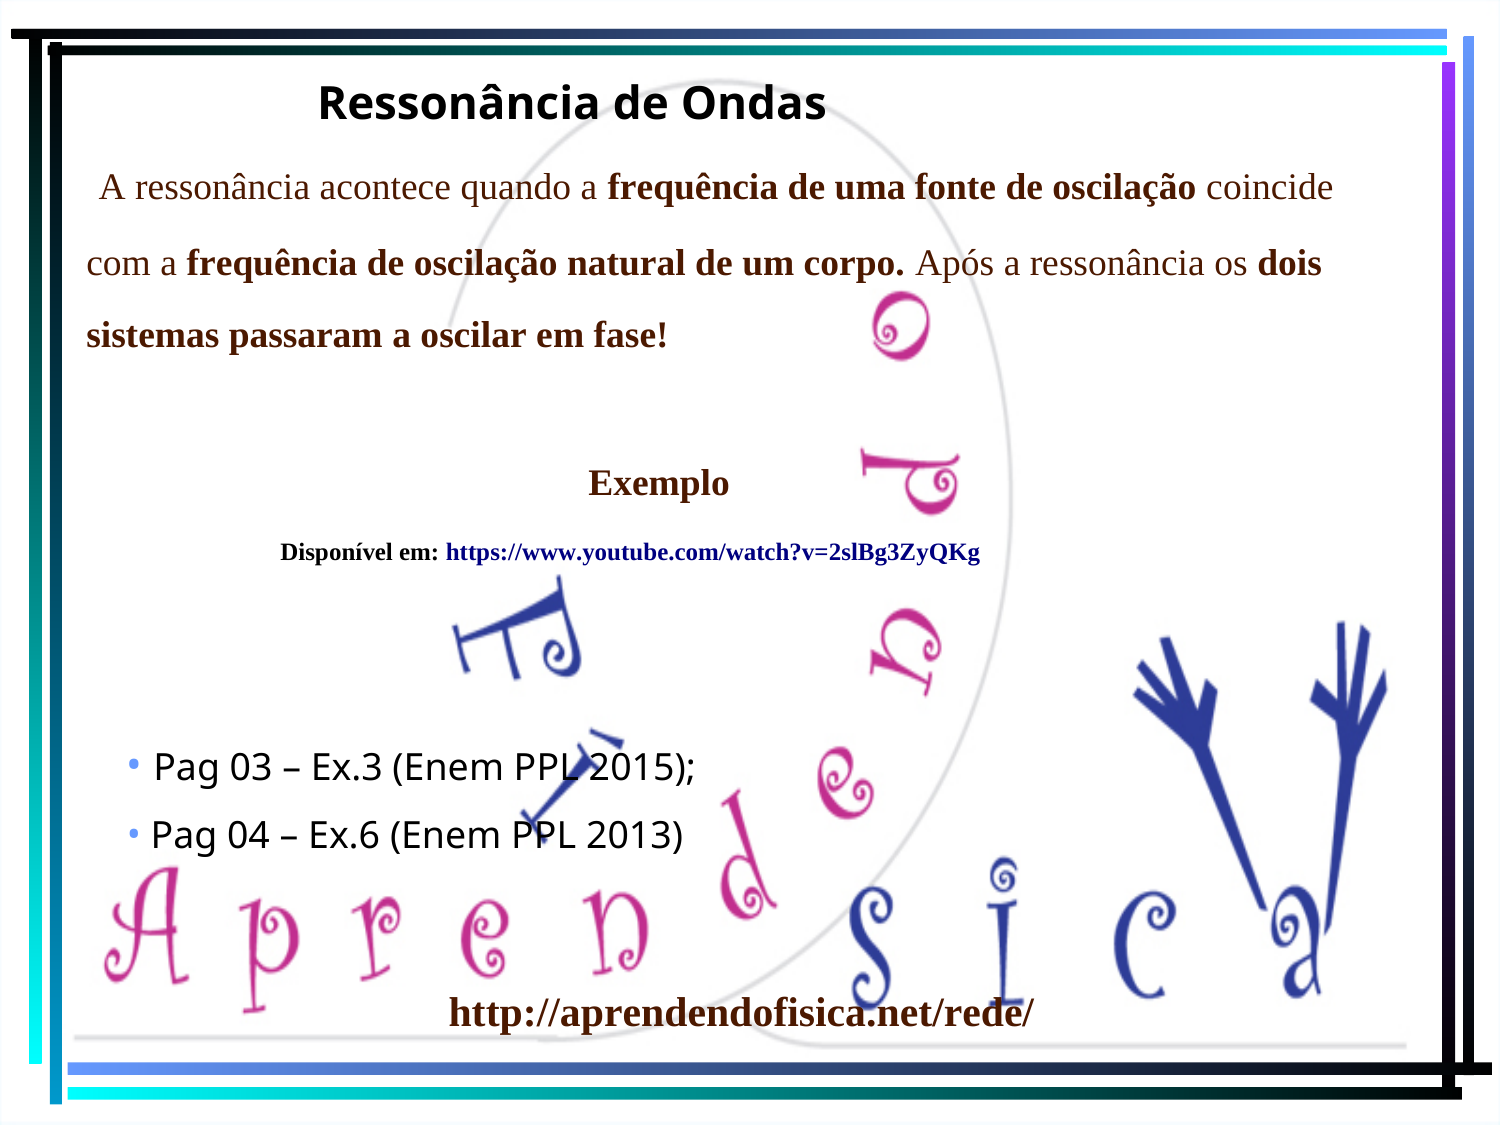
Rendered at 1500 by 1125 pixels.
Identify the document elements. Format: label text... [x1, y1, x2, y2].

title Ressonância de Ondas [62, 62, 1375, 148]
text_box Disponível em: https://www.youtube.com/watch?v=2slBg3ZyQKg [265, 530, 1063, 591]
picture [0, 0, 1500, 1125]
text_box A ressonância acontece quando a frequência de uma fonte de oscilação coincide com a frequência de oscilação natural de um corpo. Após a ressonância os dois sistemas passaram a oscilar em fase! [71, 147, 1359, 364]
list Pag 03 – Ex.3 (Enem PPL 2015); Pag 04 – Ex.6 (Enem PPL 2013) [112, 727, 1388, 916]
text_box http://aprendendofisica.net/rede/ [383, 974, 1050, 1046]
text_box Exemplo [561, 442, 745, 530]
